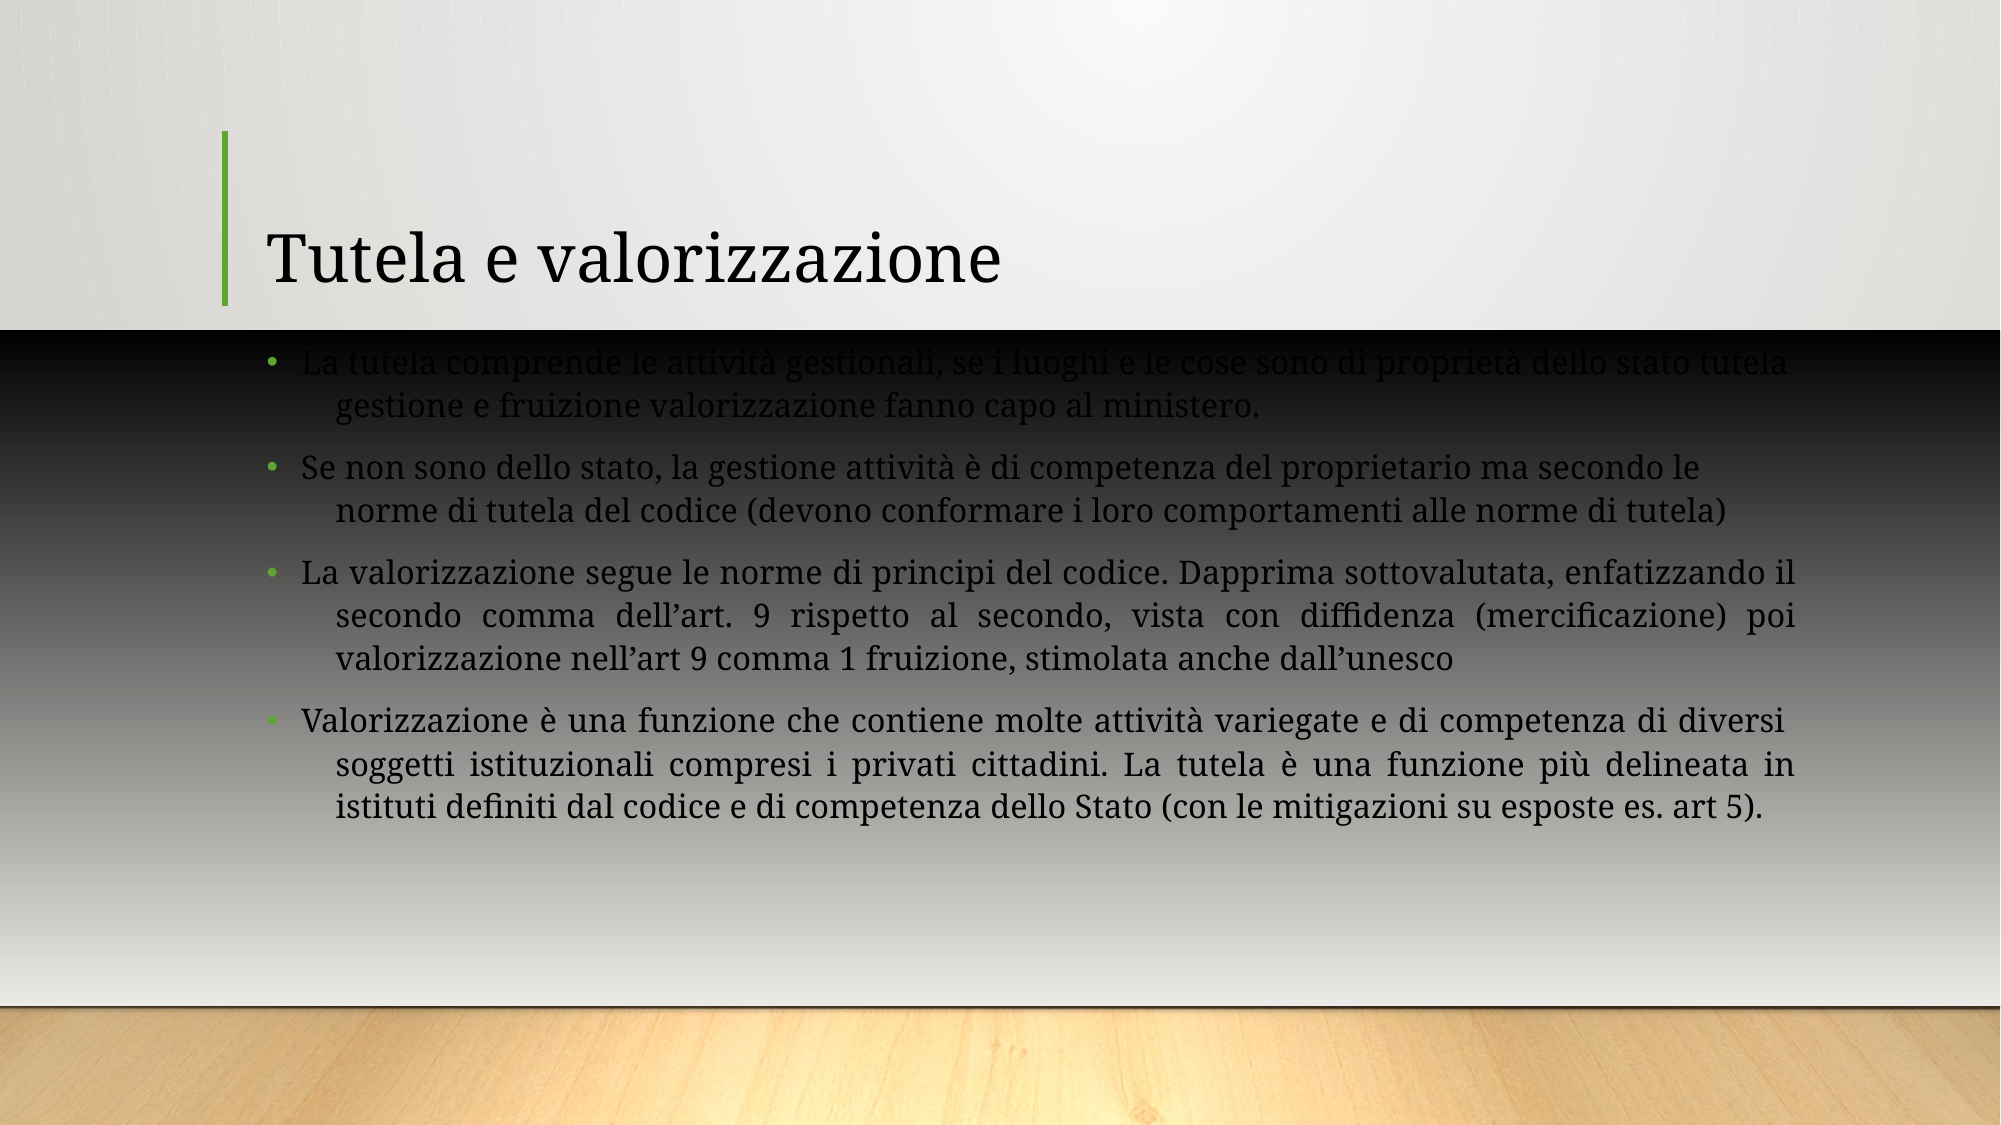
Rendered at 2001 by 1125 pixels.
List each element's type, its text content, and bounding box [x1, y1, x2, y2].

title Tutela e valorizzazione [251, 131, 1814, 305]
list La tutela comprende le attività gestionali, se i luoghi e le cose sono di proprietà dello stato tutela gestione e fruizione valorizzazione fanno capo al ministero. Se non sono dello stato, la gestione attività è di competenza del proprietario ma secondo le norme di tutela del codice (devono conformare i loro comportamenti alle norme di tutela) La valorizzazione segue le norme di principi del codice. Dapprima sottovalutata, enfatizzando il secondo comma dell’art. 9 rispetto al secondo, vista con diffidenza (mercificazione) poi valorizzazione nell’art 9 comma 1 fruizione, stimolata anche dall’unesco Valorizzazione è una funzione che contiene molte attività variegate e di competenza di diversi soggetti istituzionali compresi i privati cittadini. La tutela è una funzione più delineata in istituti definiti dal codice e di competenza dello Stato (con le mitigazioni su esposte es. art 5). [251, 330, 1814, 897]
